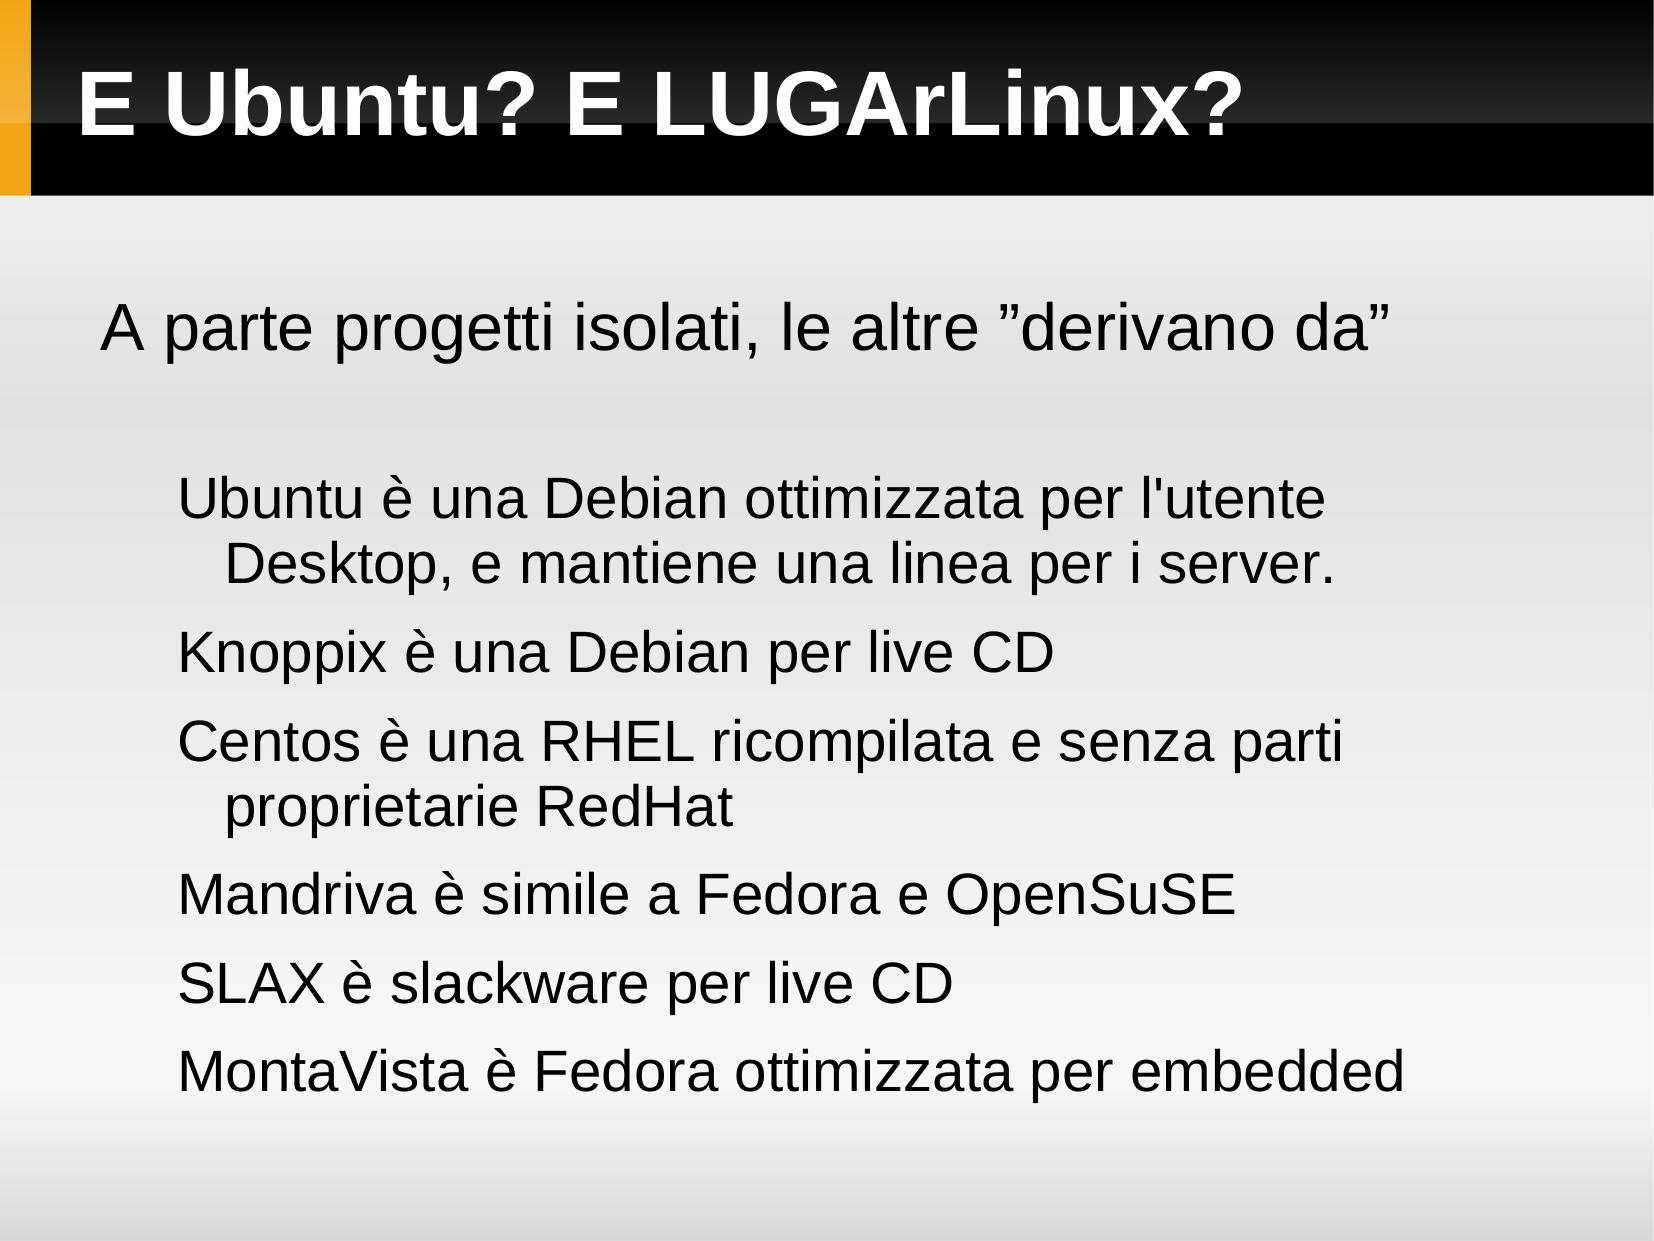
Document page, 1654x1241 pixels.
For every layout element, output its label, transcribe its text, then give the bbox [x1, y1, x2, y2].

title E Ubuntu? E LUGArLinux? [76, 7, 1565, 200]
picture [0, 0, 1654, 1241]
list A parte progetti isolati, le altre ”derivano da” Ubuntu è una Debian ottimizzata per l'utente Desktop, e mantiene una linea per i server. Knoppix è una Debian per live CD Centos è una RHEL ricompilata e senza parti proprietarie RedHat Mandriva è simile a Fedora e OpenSuSE SLAX è slackware per live CD MontaVista è Fedora ottimizzata per embedded [82, 290, 1571, 1105]
